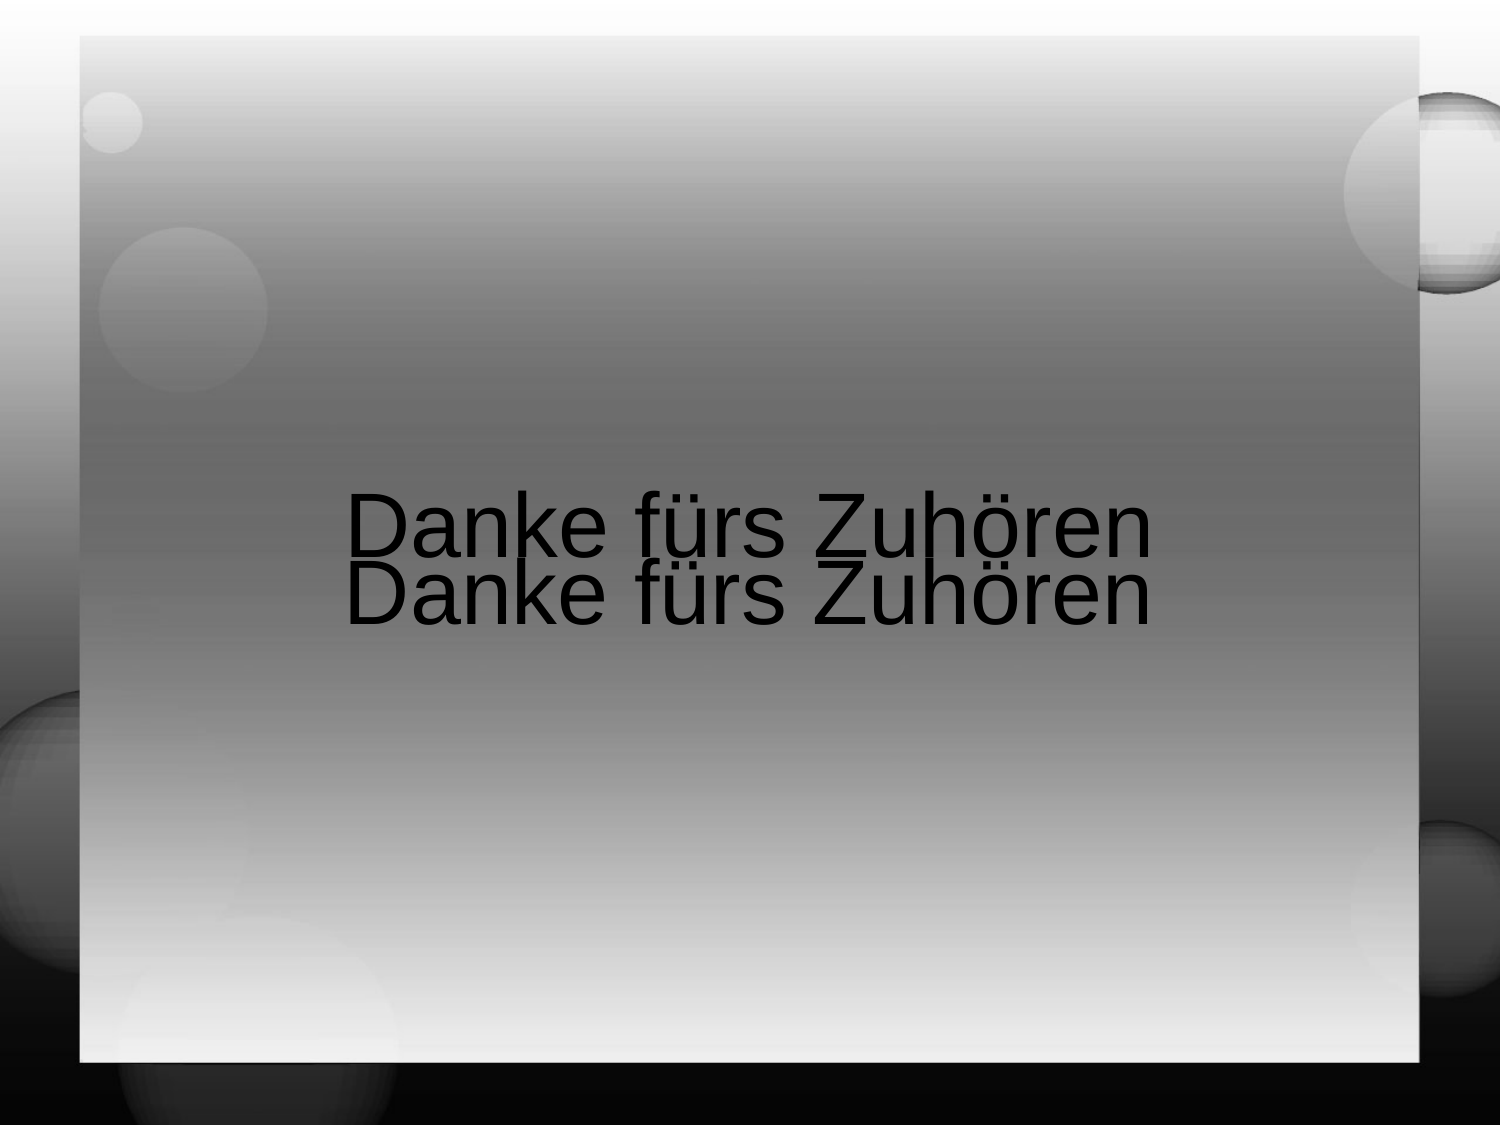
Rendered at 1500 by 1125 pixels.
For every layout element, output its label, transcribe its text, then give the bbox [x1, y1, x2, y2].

picture [0, 0, 1500, 1125]
subtitle Danke fürs Zuhören [75, 44, 1425, 1006]
text_box Danke fürs Zuhören [75, 1006, 1424, 1125]
